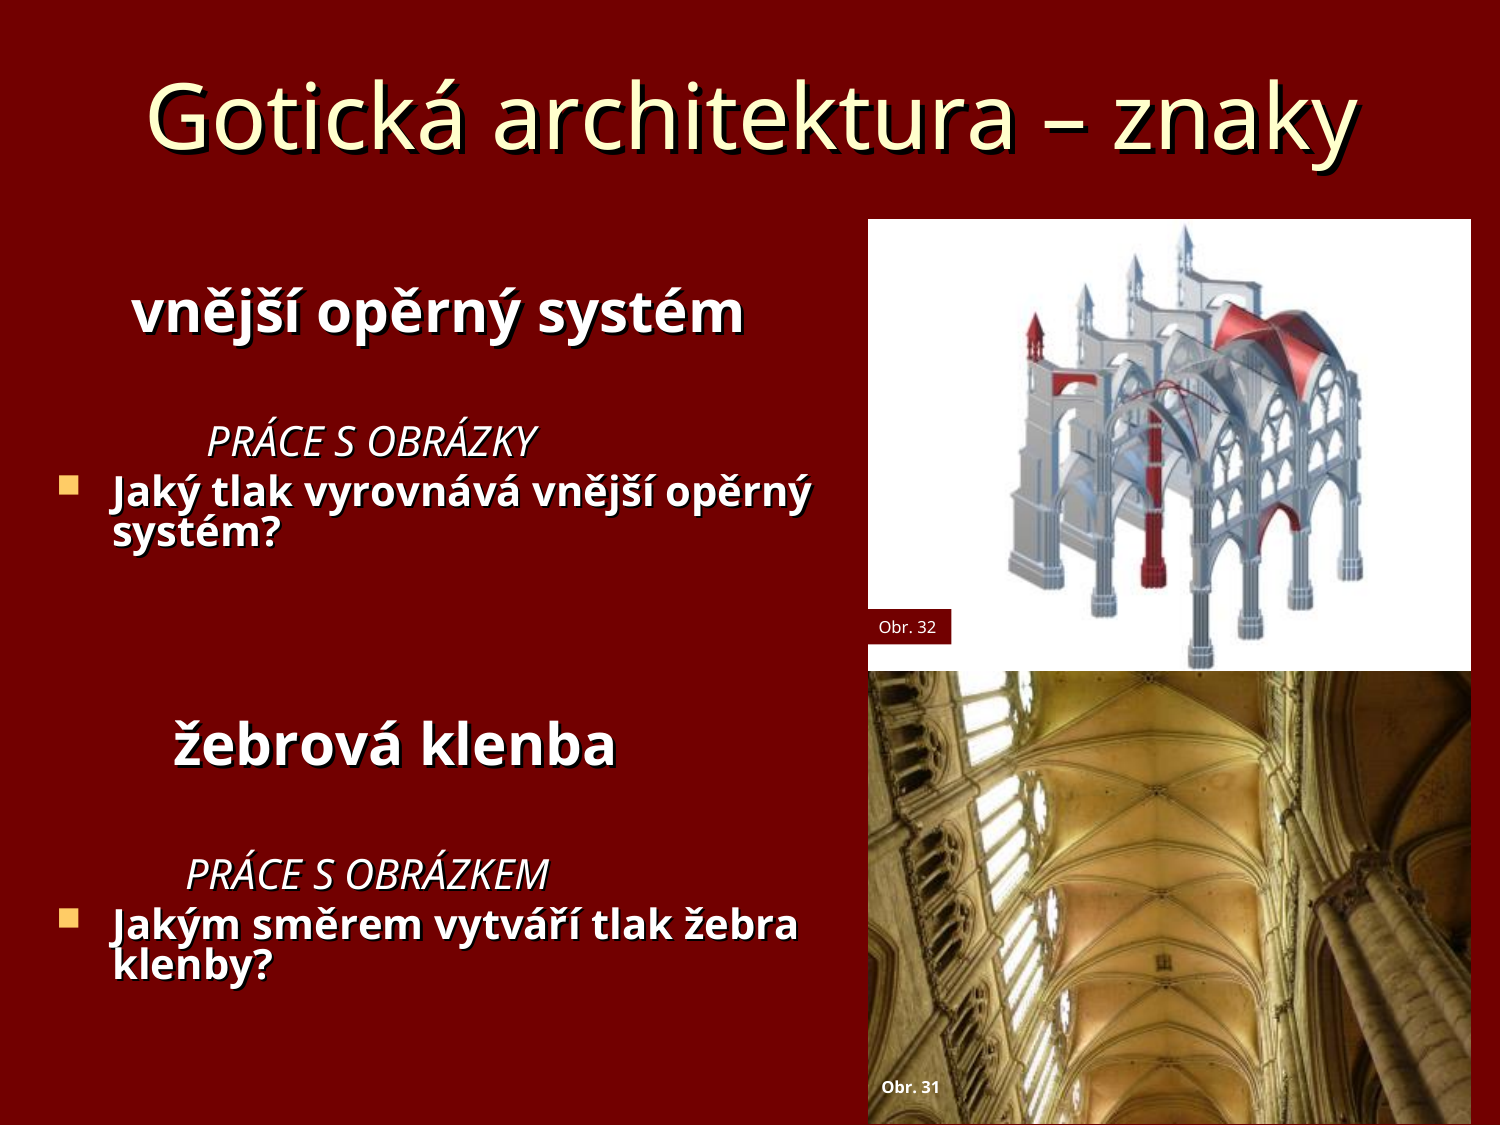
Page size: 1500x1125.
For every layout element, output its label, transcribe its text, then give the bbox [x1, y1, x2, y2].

title Gotická architektura – znaky [76, 18, 1427, 207]
text_box Obr. 32 [863, 609, 952, 645]
list vnější opěrný systém PRÁCE S OBRÁZKY Jaký tlak vyrovnává vnější opěrný systém? žebrová klenba PRÁCE S OBRÁZKEM Jakým směrem vytváří tlak žebra klenby? [41, 255, 847, 1125]
text_box Obr. 31 [866, 1069, 956, 1106]
text_box [868, 220, 1471, 1124]
